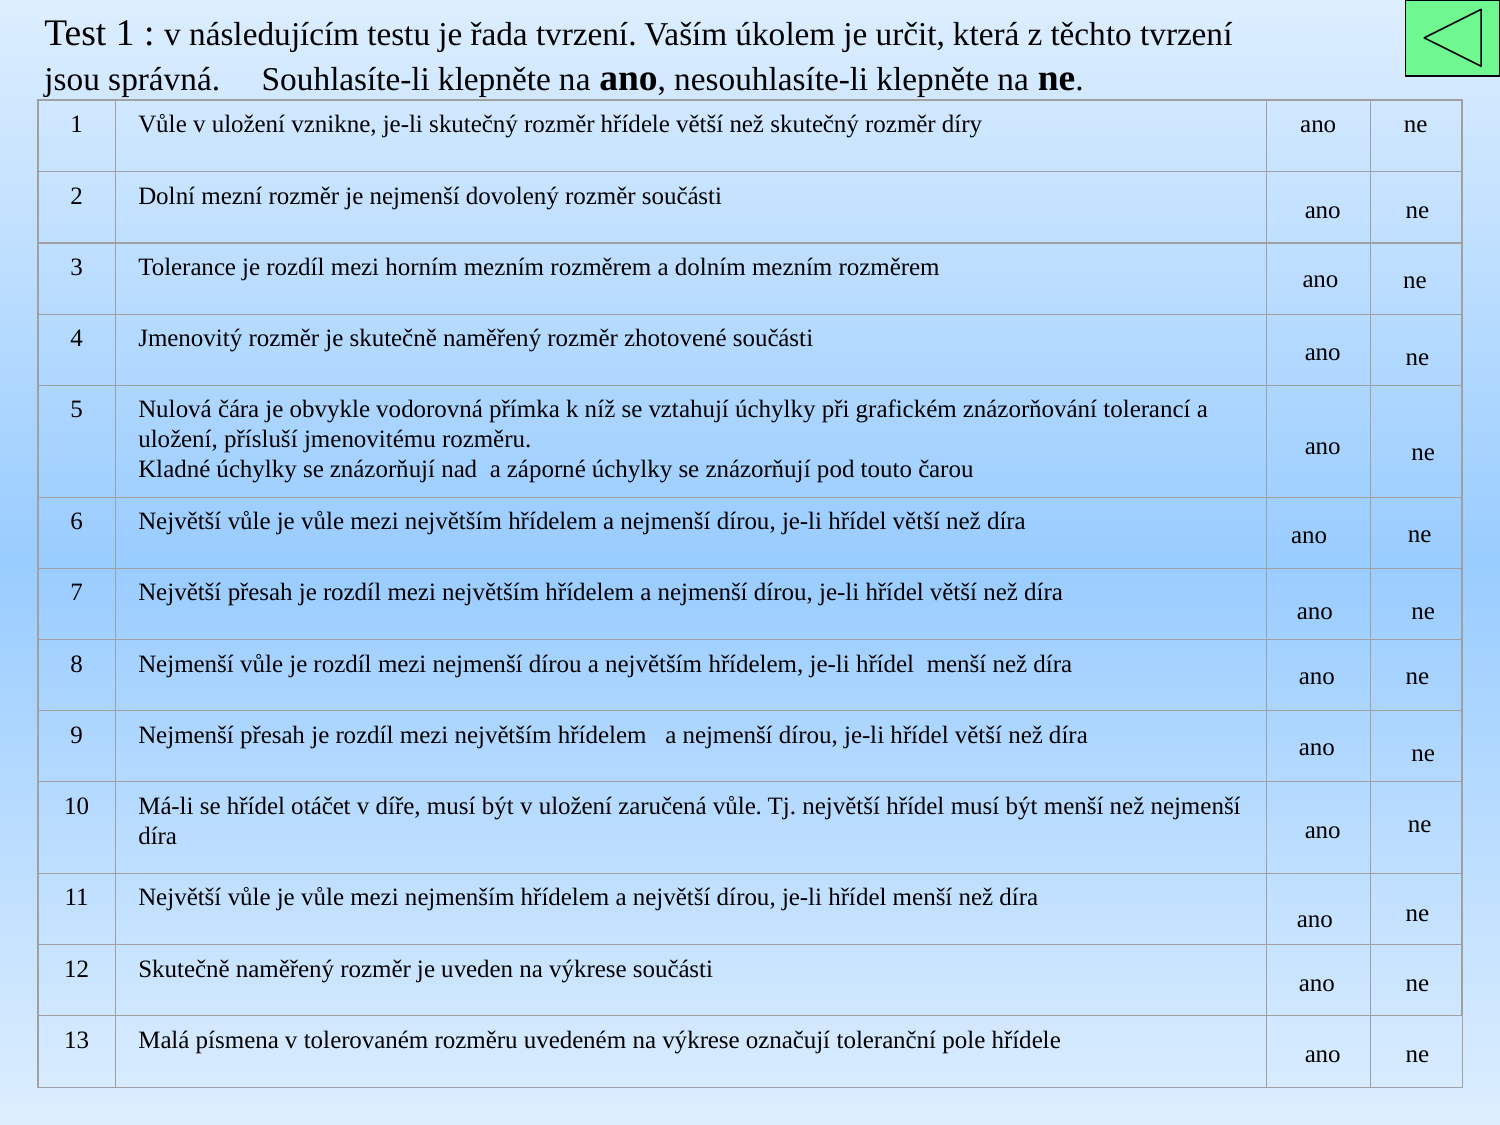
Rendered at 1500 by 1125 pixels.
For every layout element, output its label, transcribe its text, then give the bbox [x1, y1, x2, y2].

text_box ne [1390, 652, 1445, 698]
text_box ne [1390, 185, 1445, 231]
text_box Největší vůle je vůle mezi nejmenším hřídelem a největší dírou, je-li hřídel menší než díra [123, 874, 1258, 944]
text_box ne [1378, 101, 1453, 171]
text_box ano [1289, 421, 1357, 467]
text_box ne [1392, 799, 1447, 845]
text_box ano [1289, 327, 1357, 373]
text_box ano [1283, 959, 1351, 1005]
text_box 13 [47, 1016, 107, 1087]
text_box ne [1396, 427, 1451, 473]
text_box ano [1283, 652, 1351, 698]
text_box ne [1390, 1030, 1445, 1076]
text_box 3 [47, 243, 107, 314]
text_box Nejmenší přesah je rozdíl mezi největším hřídelem a nejmenší dírou, je-li hřídel větší než díra [123, 711, 1258, 781]
text_box Vůle v uložení vznikne, je-li skutečný rozměr hřídele větší než skutečný rozměr díry [123, 101, 1258, 171]
text_box 4 [47, 315, 107, 385]
text_box 6 [47, 498, 107, 568]
text_box 10 [47, 782, 107, 873]
text_box 5 [47, 386, 107, 497]
text_box ne [1396, 729, 1451, 775]
text_box ano [1270, 510, 1348, 557]
text_box ne [1390, 959, 1445, 1005]
text_box [1405, 0, 1500, 76]
text_box Dolní mezní rozměr je nejmenší dovolený rozměr součásti [123, 172, 1258, 242]
text_box ano [1289, 805, 1357, 851]
text_box 12 [47, 945, 107, 1015]
text_box ne [1388, 255, 1442, 301]
text_box Má-li se hřídel otáčet v díře, musí být v uložení zaručená vůle. Tj. největší hřídel musí být menší než nejmenší díra [123, 782, 1258, 873]
text_box ano [1283, 722, 1351, 769]
text_box Tolerance je rozdíl mezi horním mezním rozměrem a dolním mezním rozměrem [123, 243, 1258, 314]
text_box Jmenovitý rozměr je skutečně naměřený rozměr zhotovené součásti [123, 315, 1258, 385]
text_box ano [1281, 895, 1349, 941]
text_box ano [1281, 587, 1349, 633]
text_box 8 [47, 640, 107, 710]
text_box 1 [47, 101, 107, 171]
text_box ano [1275, 101, 1362, 171]
text_box Nejmenší vůle je rozdíl mezi nejmenší dírou a největším hřídelem, je-li hřídel menší než díra [123, 640, 1258, 710]
text_box ano [1289, 185, 1357, 231]
text_box Nulová čára je obvykle vodorovná přímka k níž se vztahují úchylky při grafickém znázorňování tolerancí a uložení, přísluší jmenovitému rozměru. Kladné úchylky se znázorňují nad a záporné úchylky se znázorňují pod touto čarou [123, 386, 1258, 497]
text_box ne [1392, 510, 1447, 556]
text_box ano [1277, 255, 1364, 314]
text_box 9 [47, 711, 107, 781]
text_box ne [1390, 888, 1445, 934]
text_box 7 [47, 569, 107, 639]
text_box ne [1396, 587, 1451, 633]
text_box Test 1 : v následujícím testu je řada tvrzení. Vaším úkolem je určit, která z těchto tvrzení jsou správná. Souhlasíte-li klepněte na ano, nesouhlasíte-li klepněte na ne. [29, 0, 1307, 146]
text_box ano [1289, 1030, 1357, 1076]
text_box Malá písmena v tolerovaném rozměru uvedeném na výkrese označují toleranční pole hřídele [123, 1016, 1258, 1087]
text_box 11 [47, 874, 107, 944]
text_box Skutečně naměřený rozměr je uveden na výkrese součásti [123, 945, 1258, 1015]
text_box Největší přesah je rozdíl mezi největším hřídelem a nejmenší dírou, je-li hřídel větší než díra [123, 569, 1258, 639]
text_box 2 [47, 172, 107, 242]
text_box Největší vůle je vůle mezi největším hřídelem a nejmenší dírou, je-li hřídel větší než díra [123, 498, 1258, 568]
text_box ne [1390, 333, 1445, 379]
